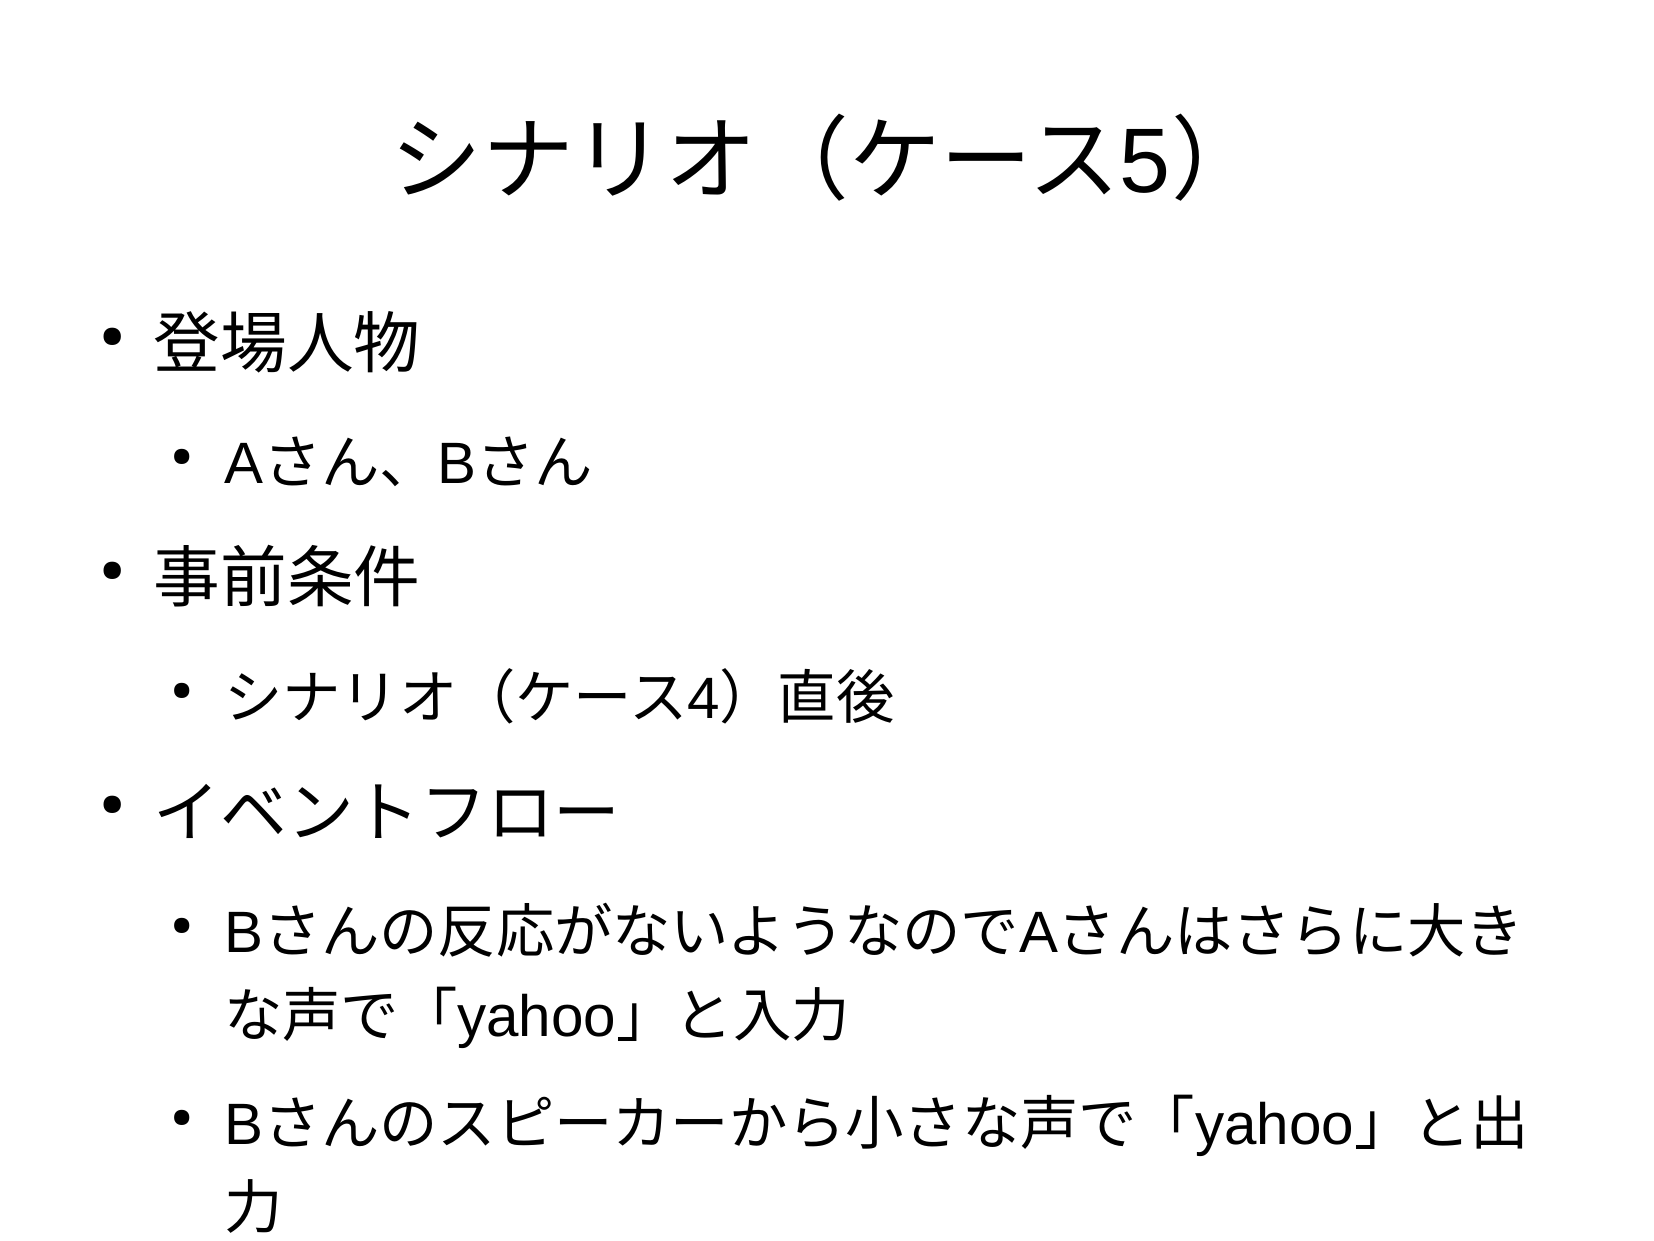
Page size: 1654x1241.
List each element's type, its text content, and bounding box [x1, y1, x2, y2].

title シナリオ（ケース5） [82, 56, 1571, 250]
list 登場人物 Aさん、Bさん 事前条件 シナリオ（ケース4）直後 イベントフロー Bさんの反応がないようなのでAさんはさらに大きな声で「yahoo」と入力 Bさんのスピーカーから小さな声で「yahoo」と出力 Bさんは「yahoo」と大きな声で返す [82, 290, 1571, 1094]
